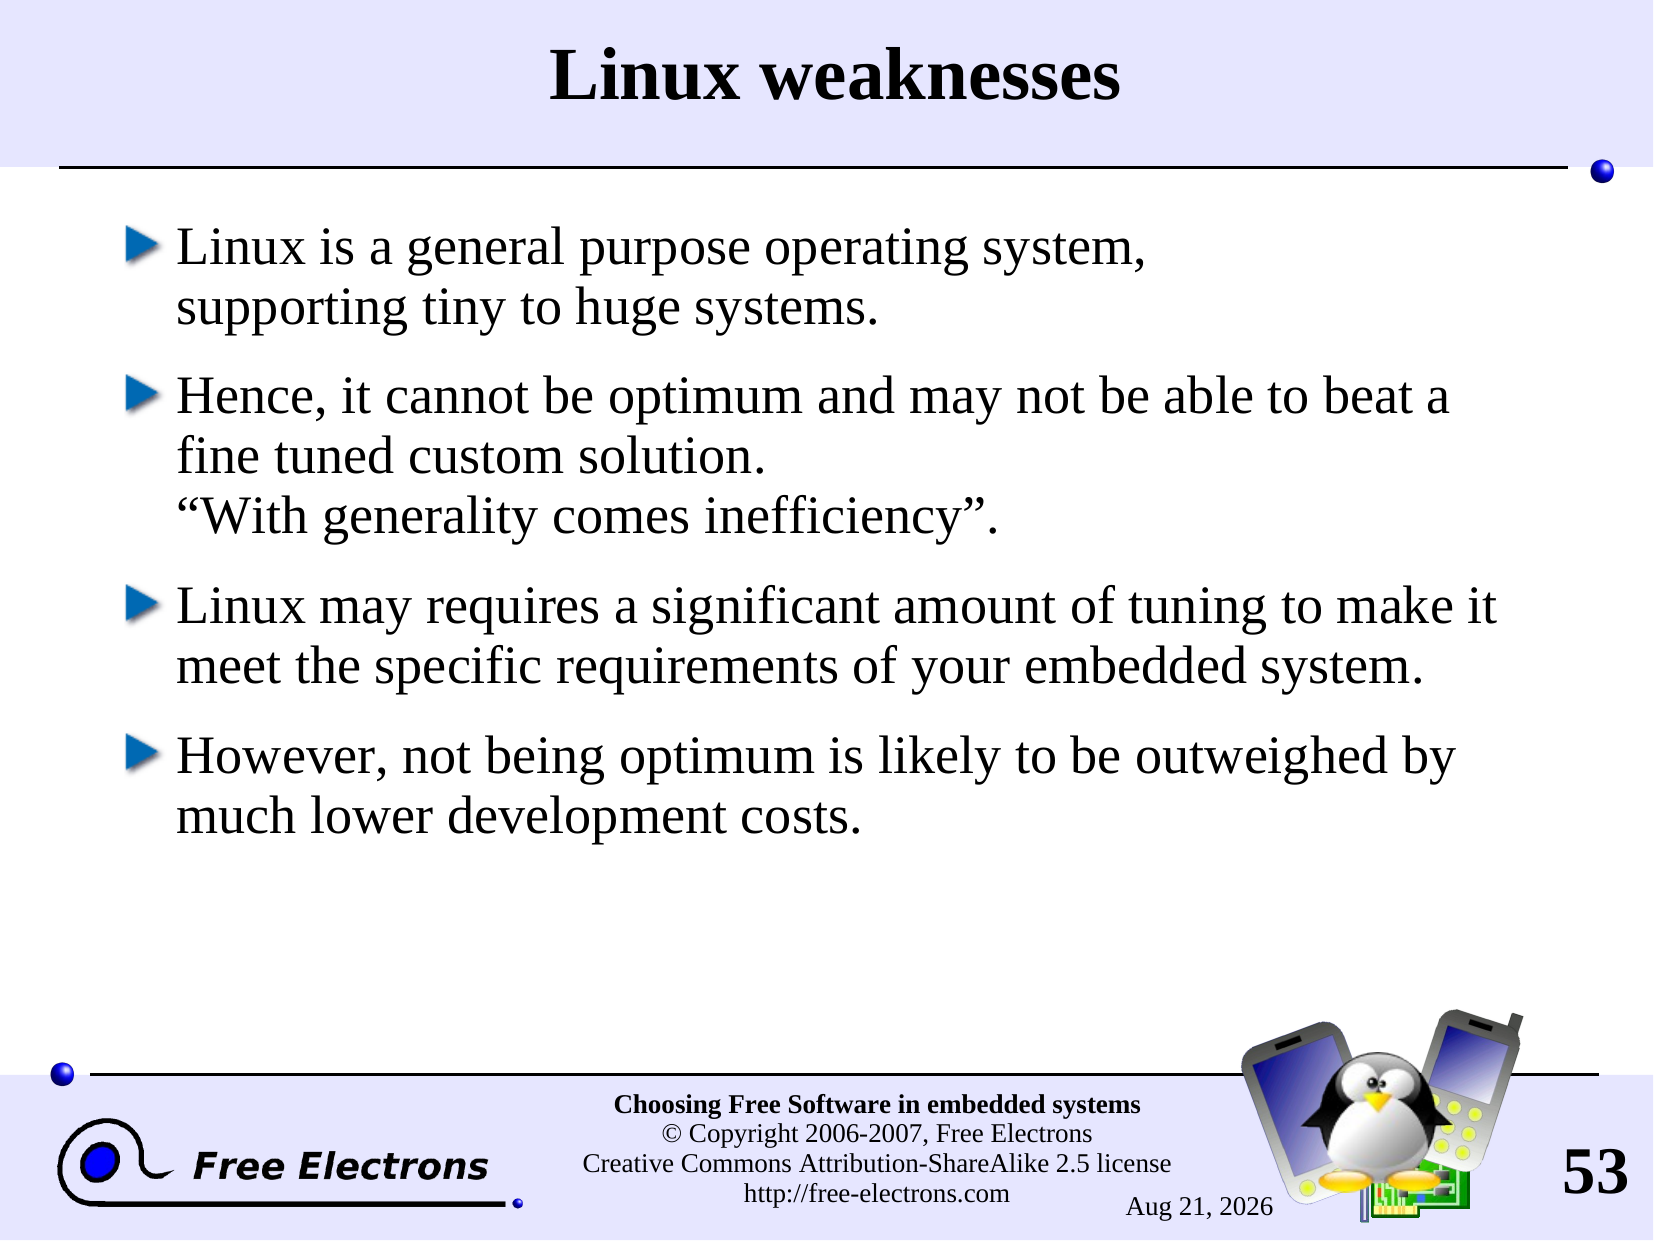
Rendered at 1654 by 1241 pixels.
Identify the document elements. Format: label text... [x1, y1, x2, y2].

list Linux is a general purpose operating system, supporting tiny to huge systems. Hence, it cannot be optimum and may not be able to beat a fine tuned custom solution. “With generality comes inefficiency”. Linux may requires a significant amount of tuning to make it meet the specific requirements of your embedded system. However, not being optimum is likely to be outweighed by much lower development costs. [105, 216, 1518, 1066]
picture [1231, 1007, 1538, 1240]
title Linux weaknesses [33, 25, 1604, 124]
picture [50, 1107, 527, 1216]
